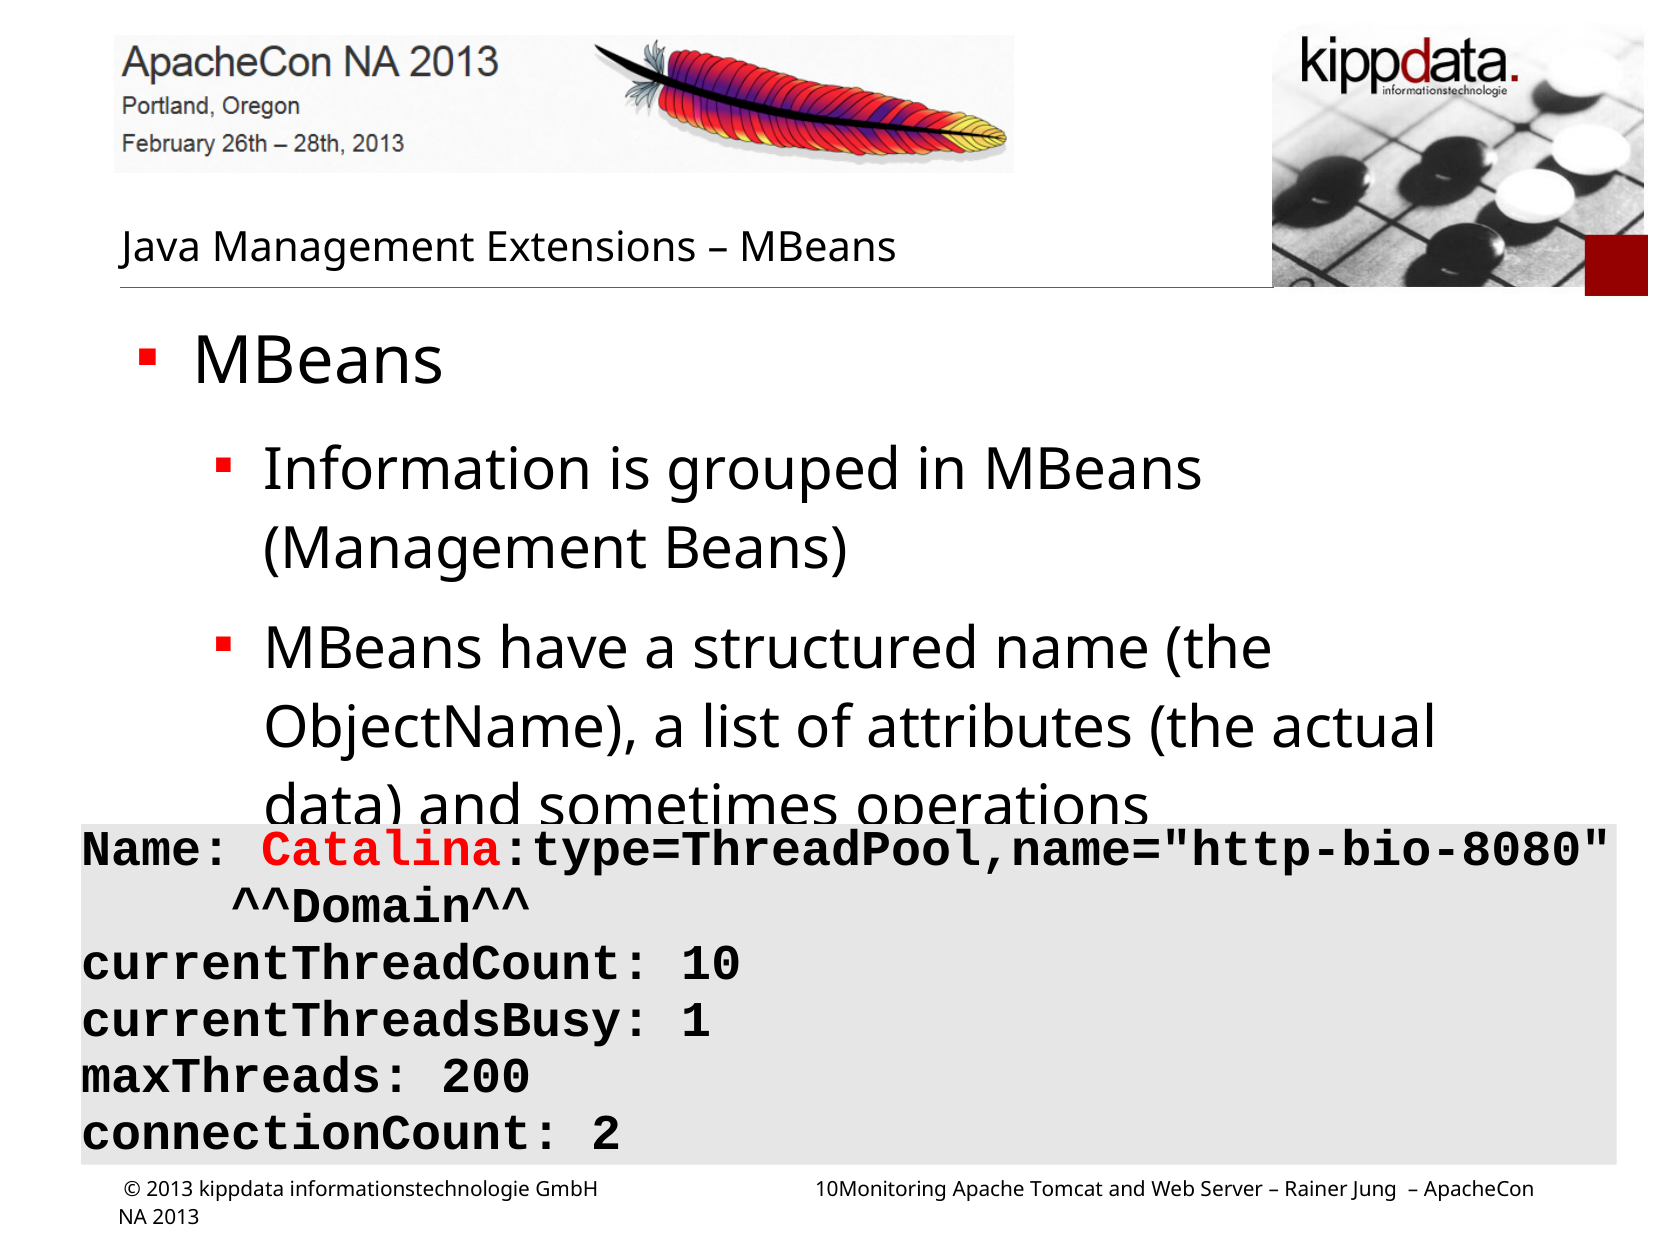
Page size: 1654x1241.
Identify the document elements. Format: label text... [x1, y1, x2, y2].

title Java Management Extensions – MBeans [121, 204, 1242, 286]
picture [1272, 5, 1648, 302]
picture [114, 35, 1014, 173]
list MBeans Information is grouped in MBeans (Management Beans) MBeans have a structured name (the ObjectName), a list of attributes (the actual data) and sometimes operations Attributes are often scalar, can also be nested structures Simple example: [121, 312, 1534, 821]
list Name: Catalina:type=ThreadPool,name="http-bio-8080" ^^Domain^^ currentThreadCount: 10 currentThreadsBusy: 1 maxThreads: 200 connectionCount: 2 [81, 824, 1617, 1165]
